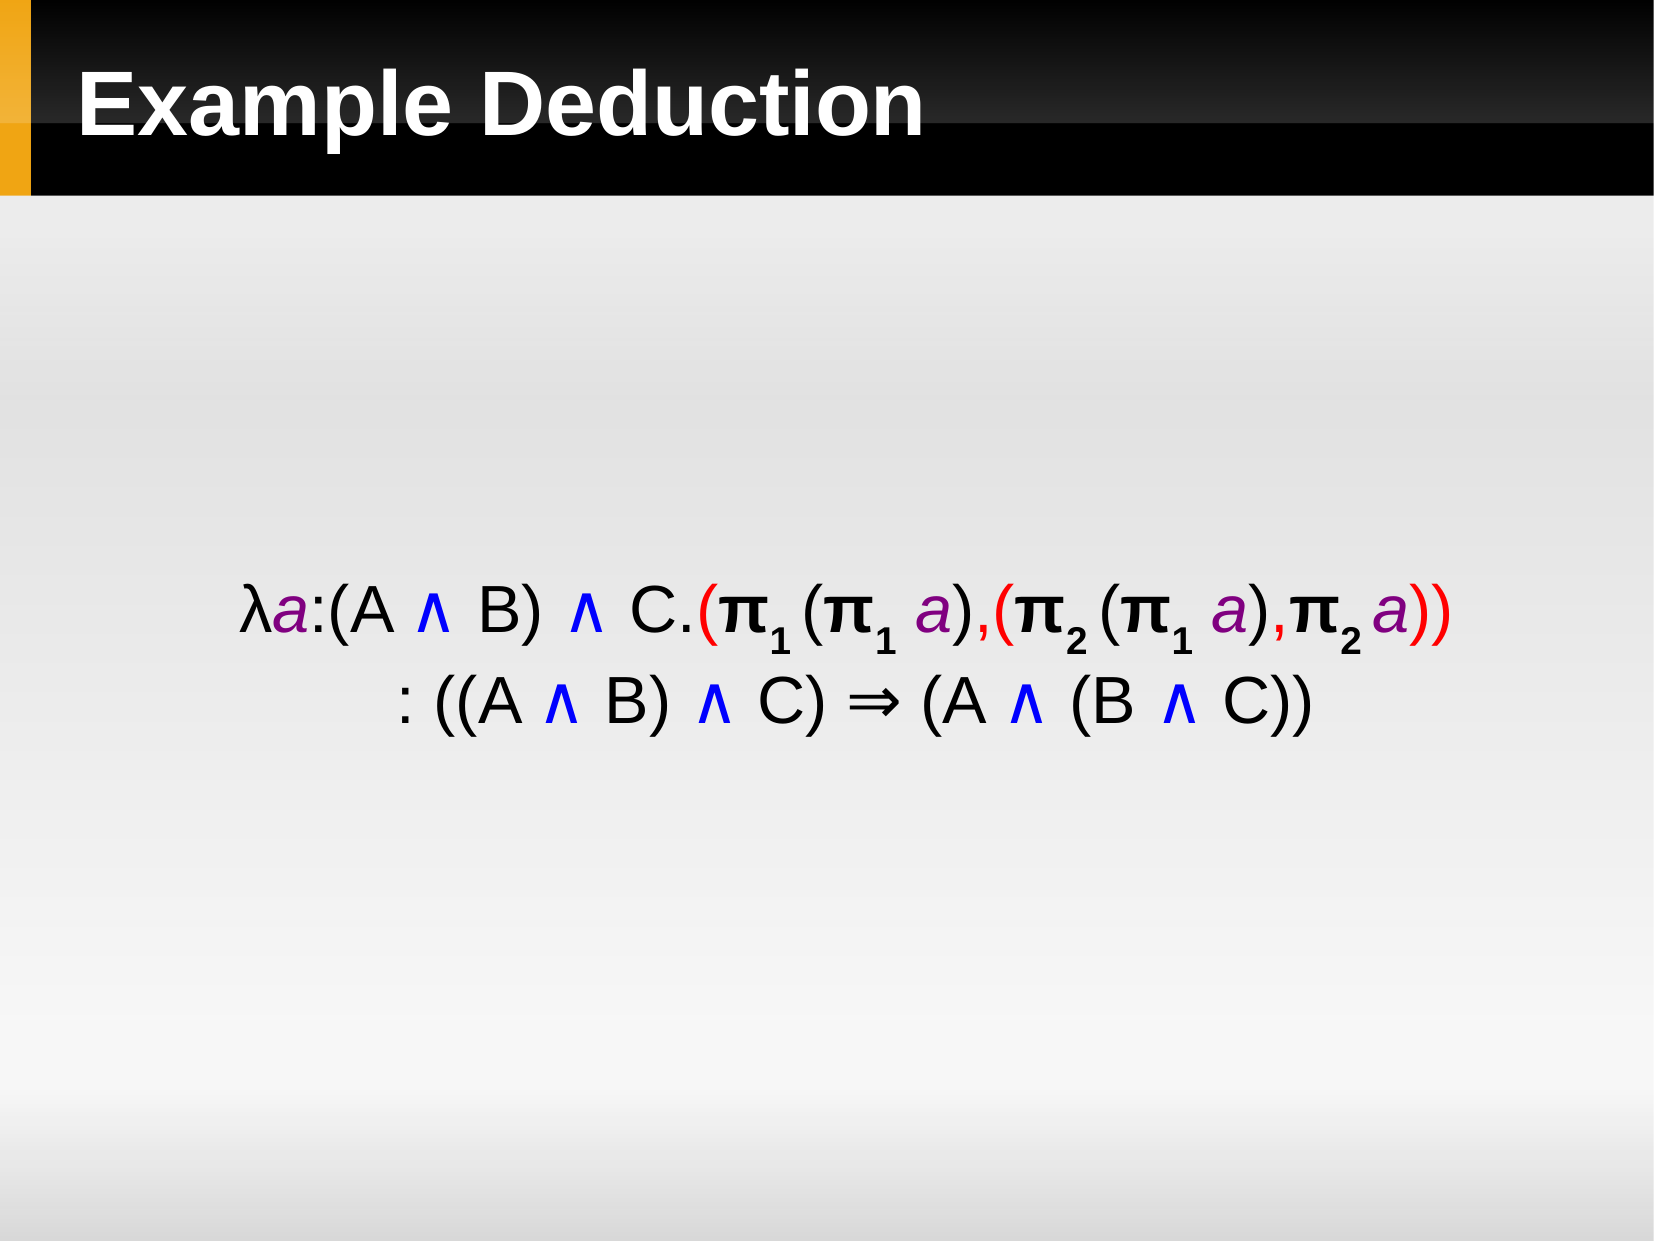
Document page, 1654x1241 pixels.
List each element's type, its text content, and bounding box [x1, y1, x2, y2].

picture [0, 0, 1654, 1241]
text_box λa:(A ∧ B) ∧ C.(π1 (π1 a),(π2 (π1 a),π2 a)) : ((A ∧ B) ∧ C) ⇒ (A ∧ (B ∧ C)) [224, 564, 1506, 762]
title Example Deduction [76, 7, 1565, 200]
